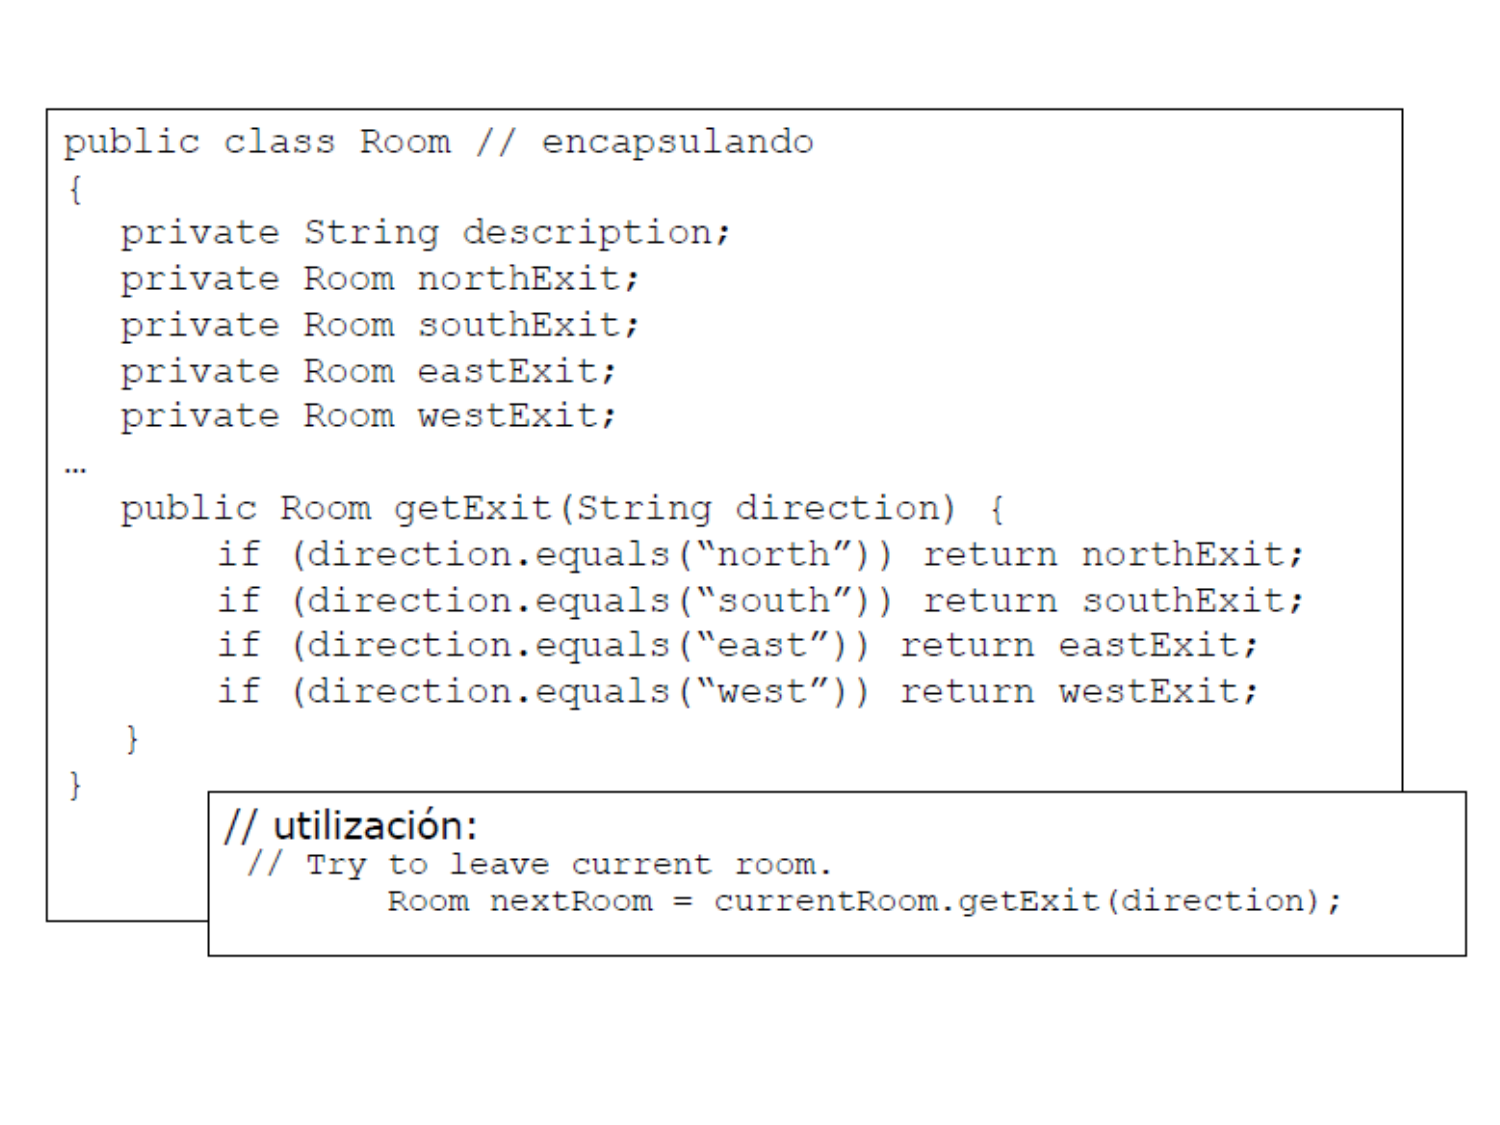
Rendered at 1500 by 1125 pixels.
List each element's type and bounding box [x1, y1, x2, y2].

picture [29, 101, 1500, 965]
